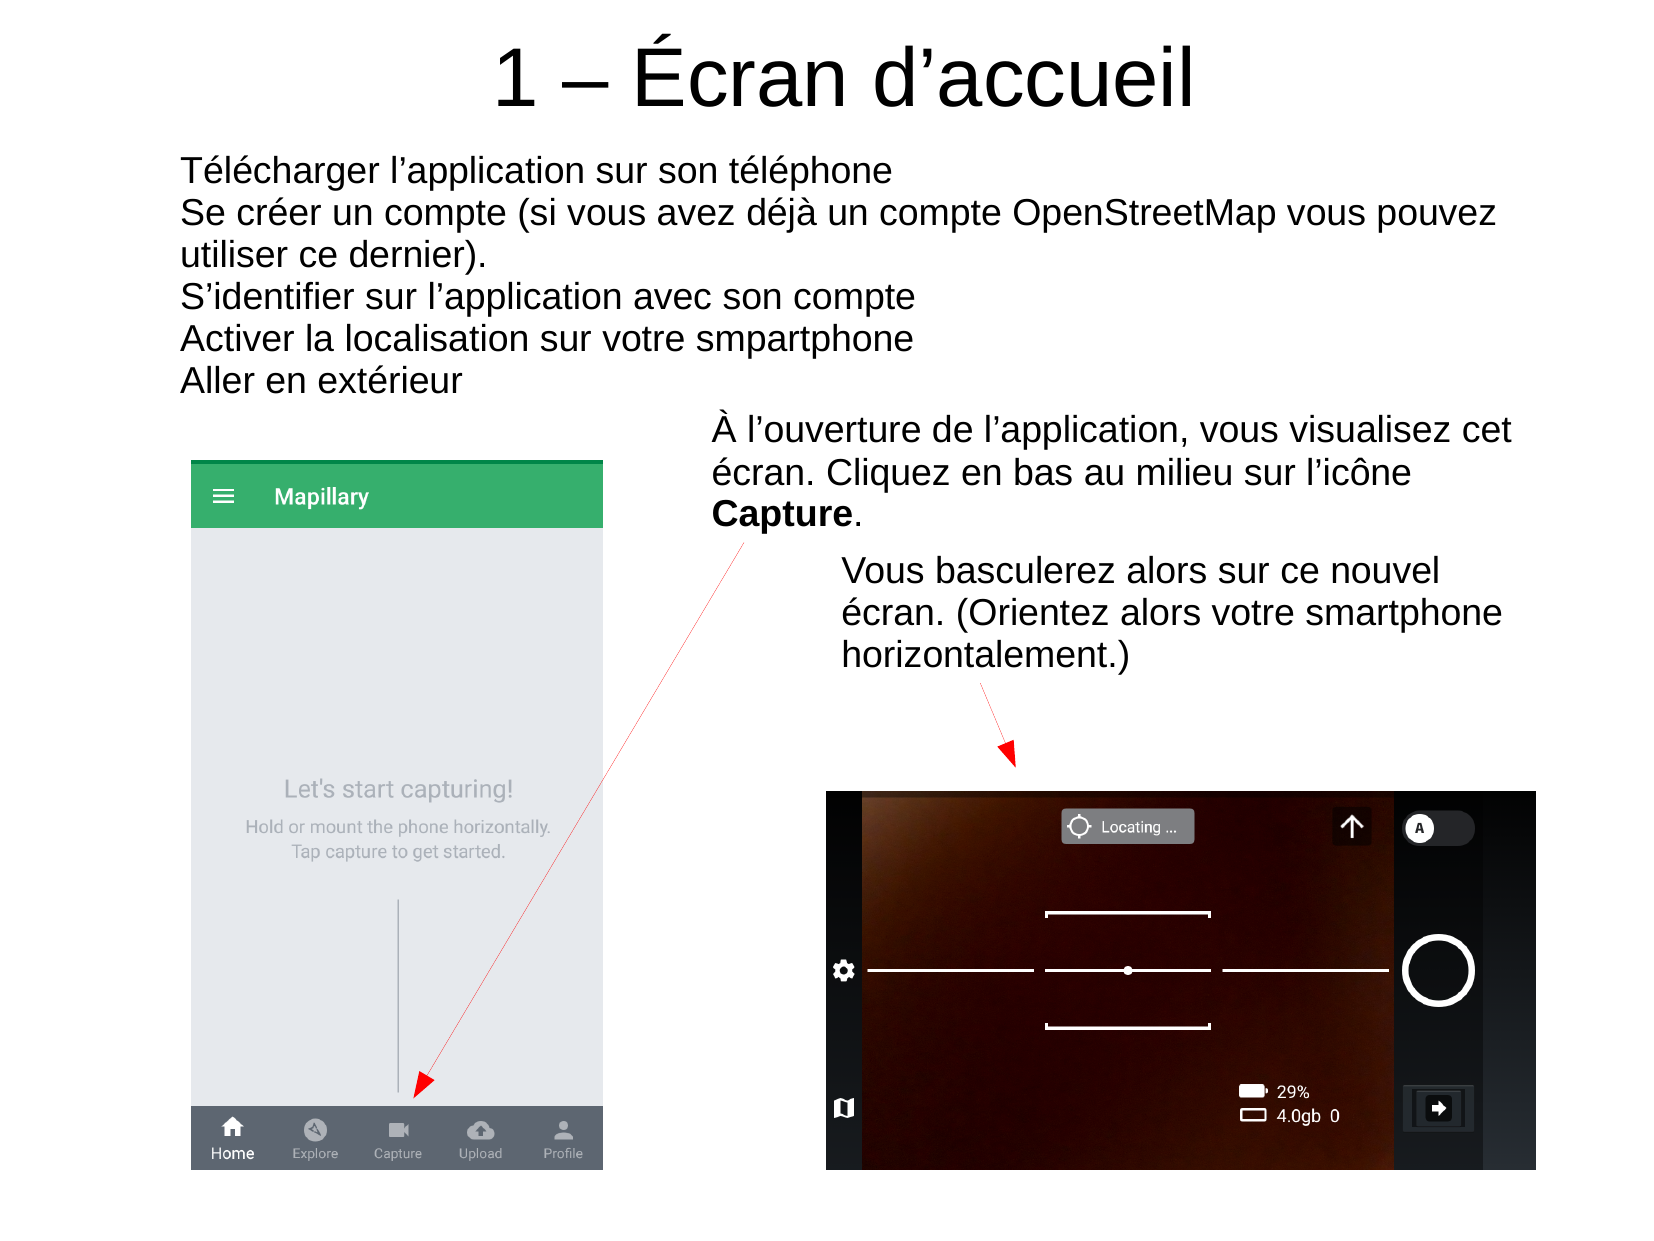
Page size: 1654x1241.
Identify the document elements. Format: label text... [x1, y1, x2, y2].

text_box 1 – Écran d’accueil [177, 23, 1512, 132]
picture [826, 791, 1536, 1170]
text_box À l’ouverture de l’application, vous visualisez cet écran. Cliquez en bas au milieu sur l’icône Capture. [696, 401, 1536, 543]
text_box Télécharger l’application sur son téléphone Se créer un compte (si vous avez déjà un compte OpenStreetMap vous pouvez utiliser ce dernier). S’identifier sur l’application avec son compte Activer la localisation sur votre smpartphone Aller en extérieur [165, 141, 1536, 409]
picture [191, 460, 603, 1170]
text_box Vous basculerez alors sur ce nouvel écran. (Orientez alors votre smartphone horizontalement.) [826, 542, 1536, 684]
